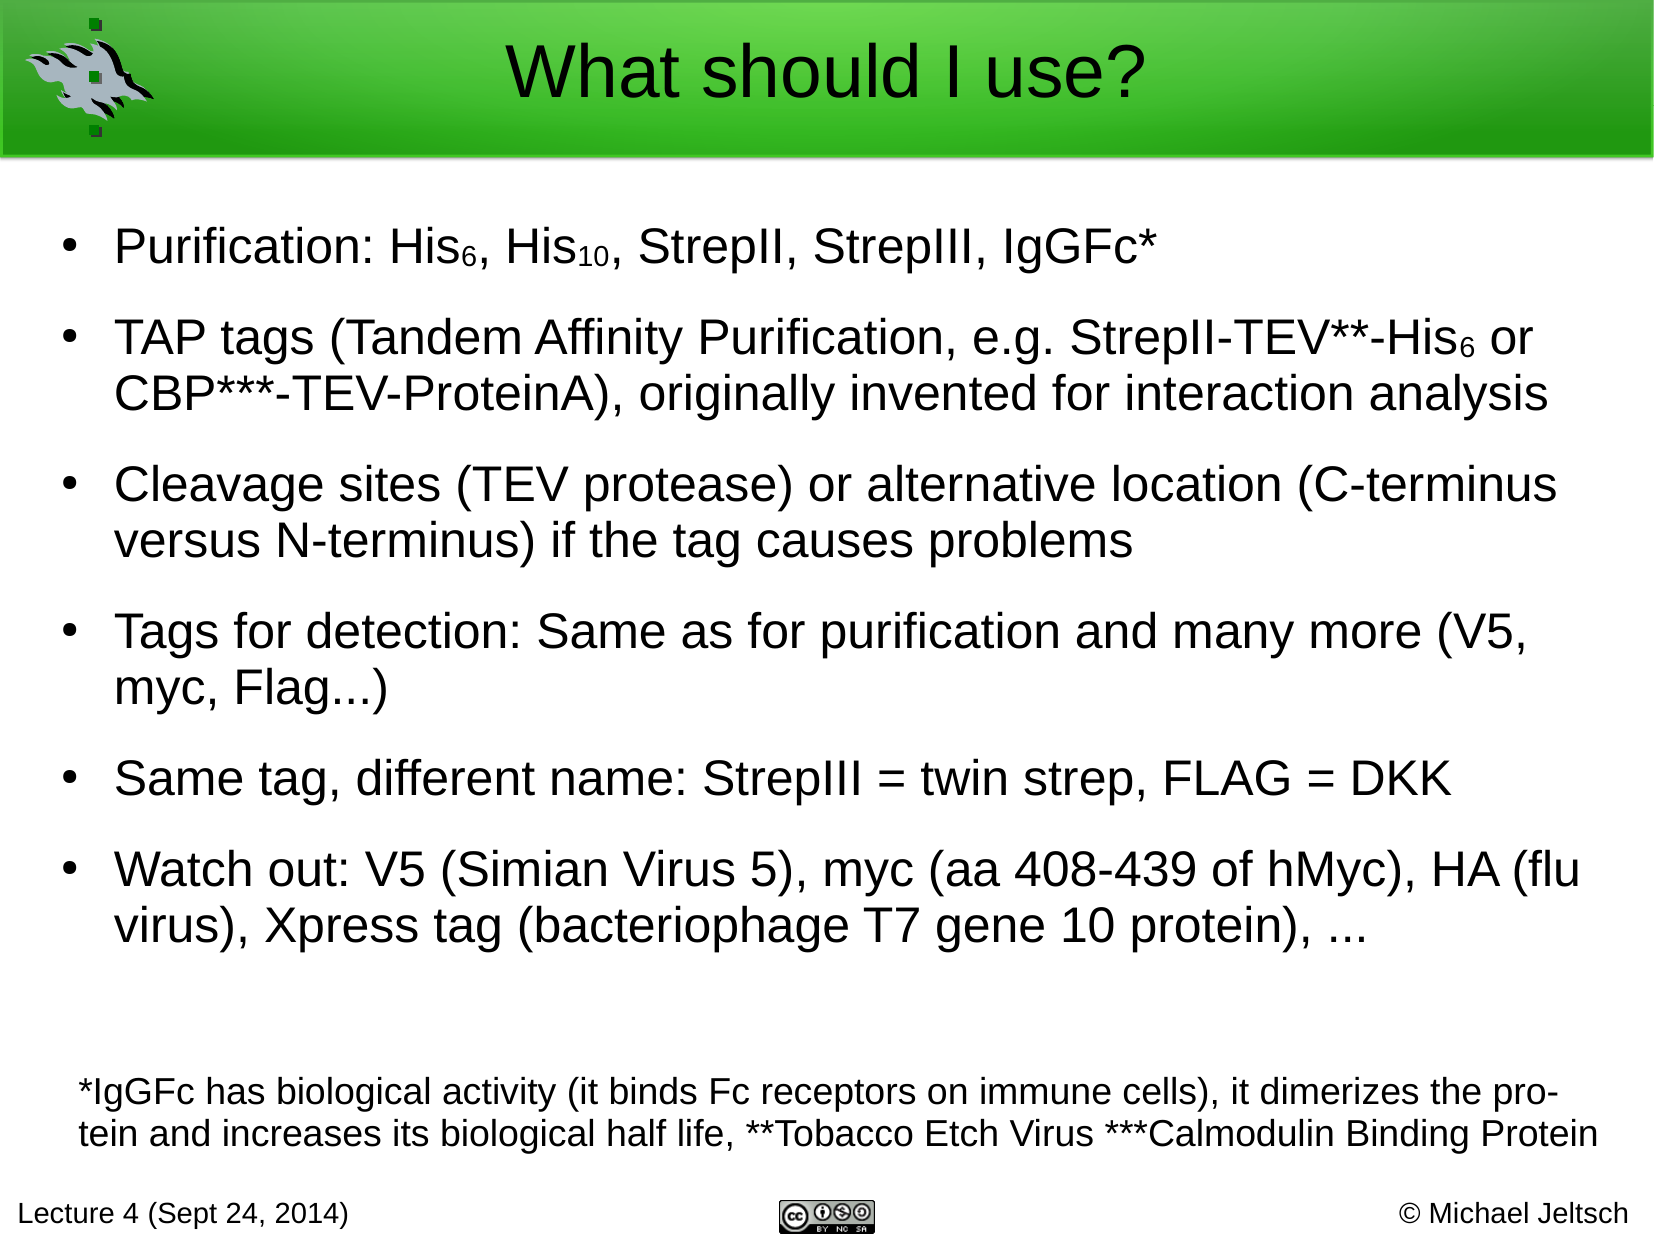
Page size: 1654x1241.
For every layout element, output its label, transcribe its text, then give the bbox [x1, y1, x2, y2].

picture [779, 1200, 875, 1234]
title What should I use? [346, 26, 1307, 117]
text_box *IgGFc has biological activity (it binds Fc receptors on immune cells), it dimerizes the pro- tein and increases its biological half life, **Tobacco Etch Virus ***Calmodulin Binding Protein [63, 1063, 1619, 1163]
list Purification: His6, His10, StrepII, StrepIII, IgGFc* TAP tags (Tandem Affinity Purification, e.g. StrepII-TEV**-His6 or CBP***-TEV-ProteinA), originally invented for interaction analysis Cleavage sites (TEV protease) or alternative location (C-terminus versus N-terminus) if the tag causes problems Tags for detection: Same as for purification and many more (V5, myc, Flag...) Same tag, different name: StrepIII = twin strep, FLAG = DKK Watch out: V5 (Simian Virus 5), myc (aa 408-439 of hMyc), HA (flu virus), Xpress tag (bacteriophage T7 gene 10 protein), ... [43, 218, 1611, 987]
